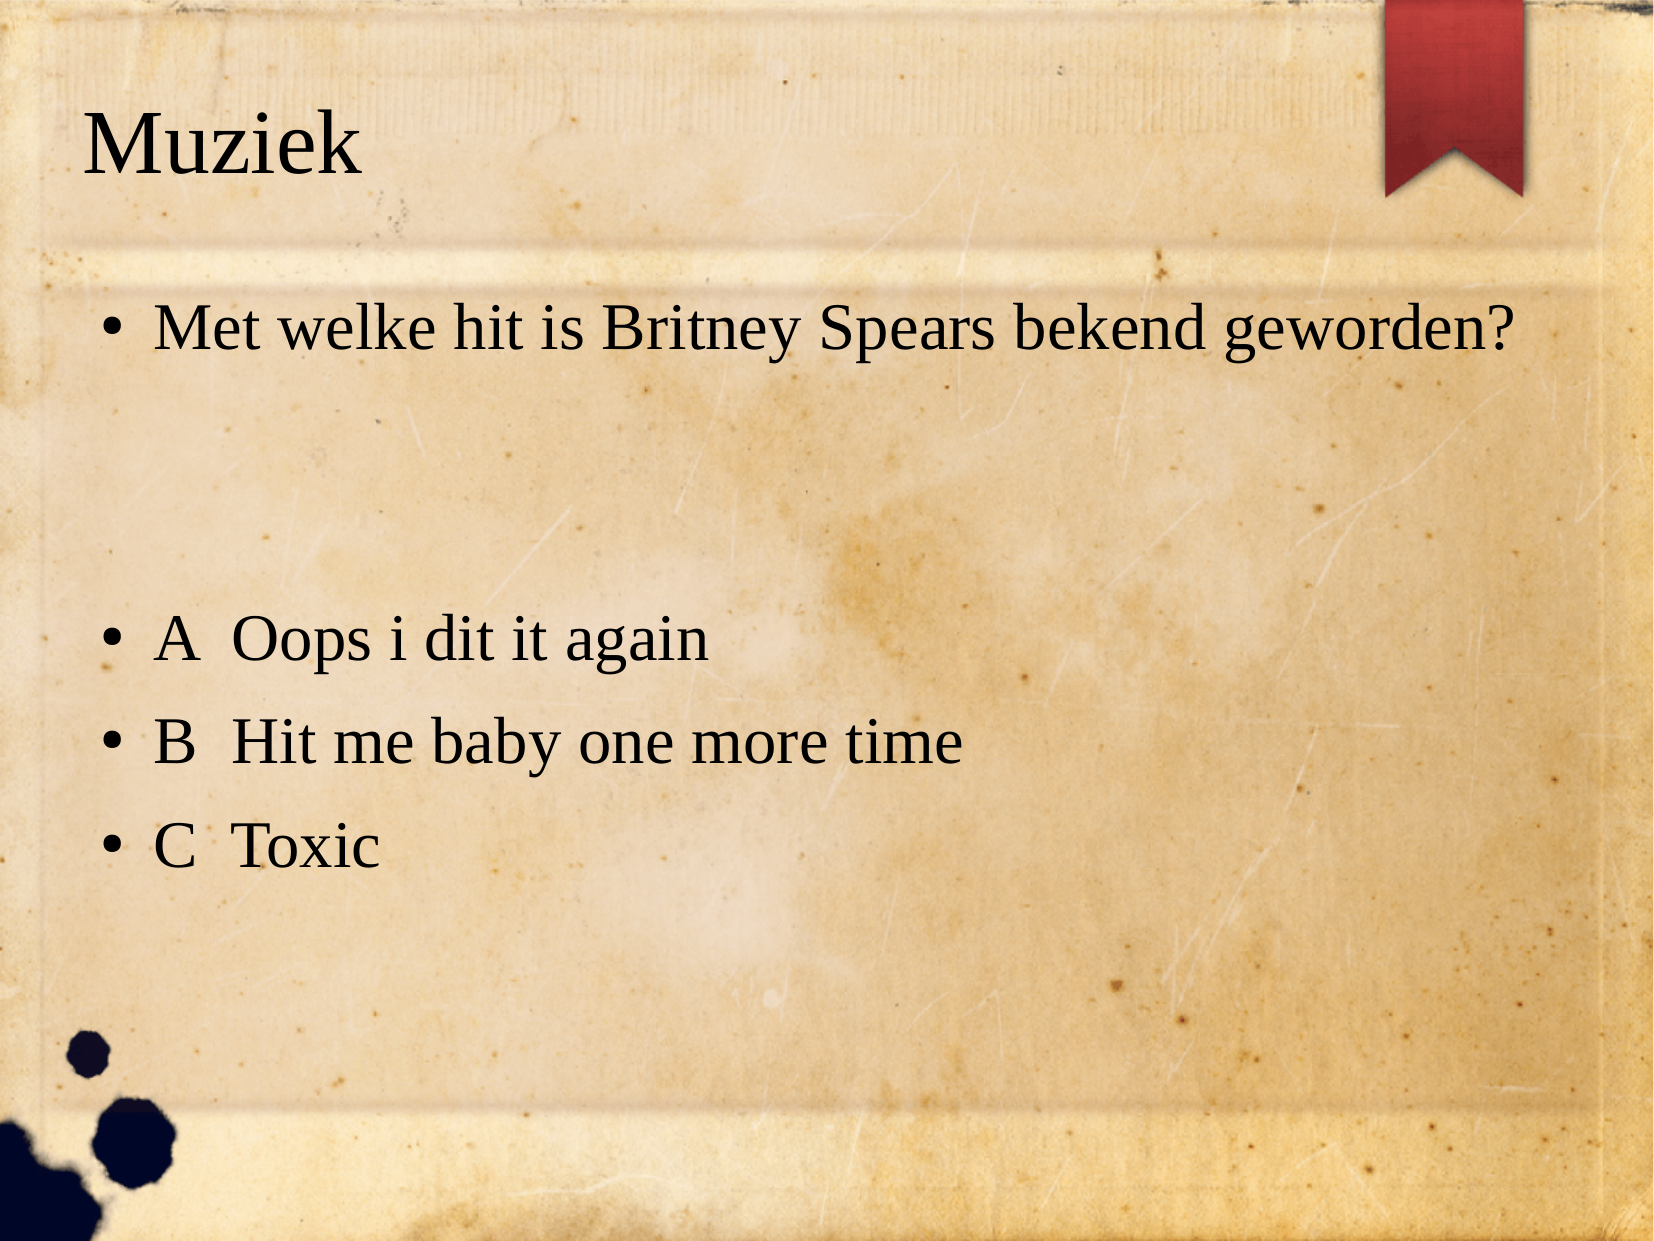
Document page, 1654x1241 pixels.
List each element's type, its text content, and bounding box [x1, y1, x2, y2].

title Muziek [82, 49, 1347, 237]
list Met welke hit is Britney Spears bekend geworden? A Oops i dit it again B Hit me baby one more time C Toxic [82, 290, 1538, 1010]
picture [0, 0, 1654, 1241]
